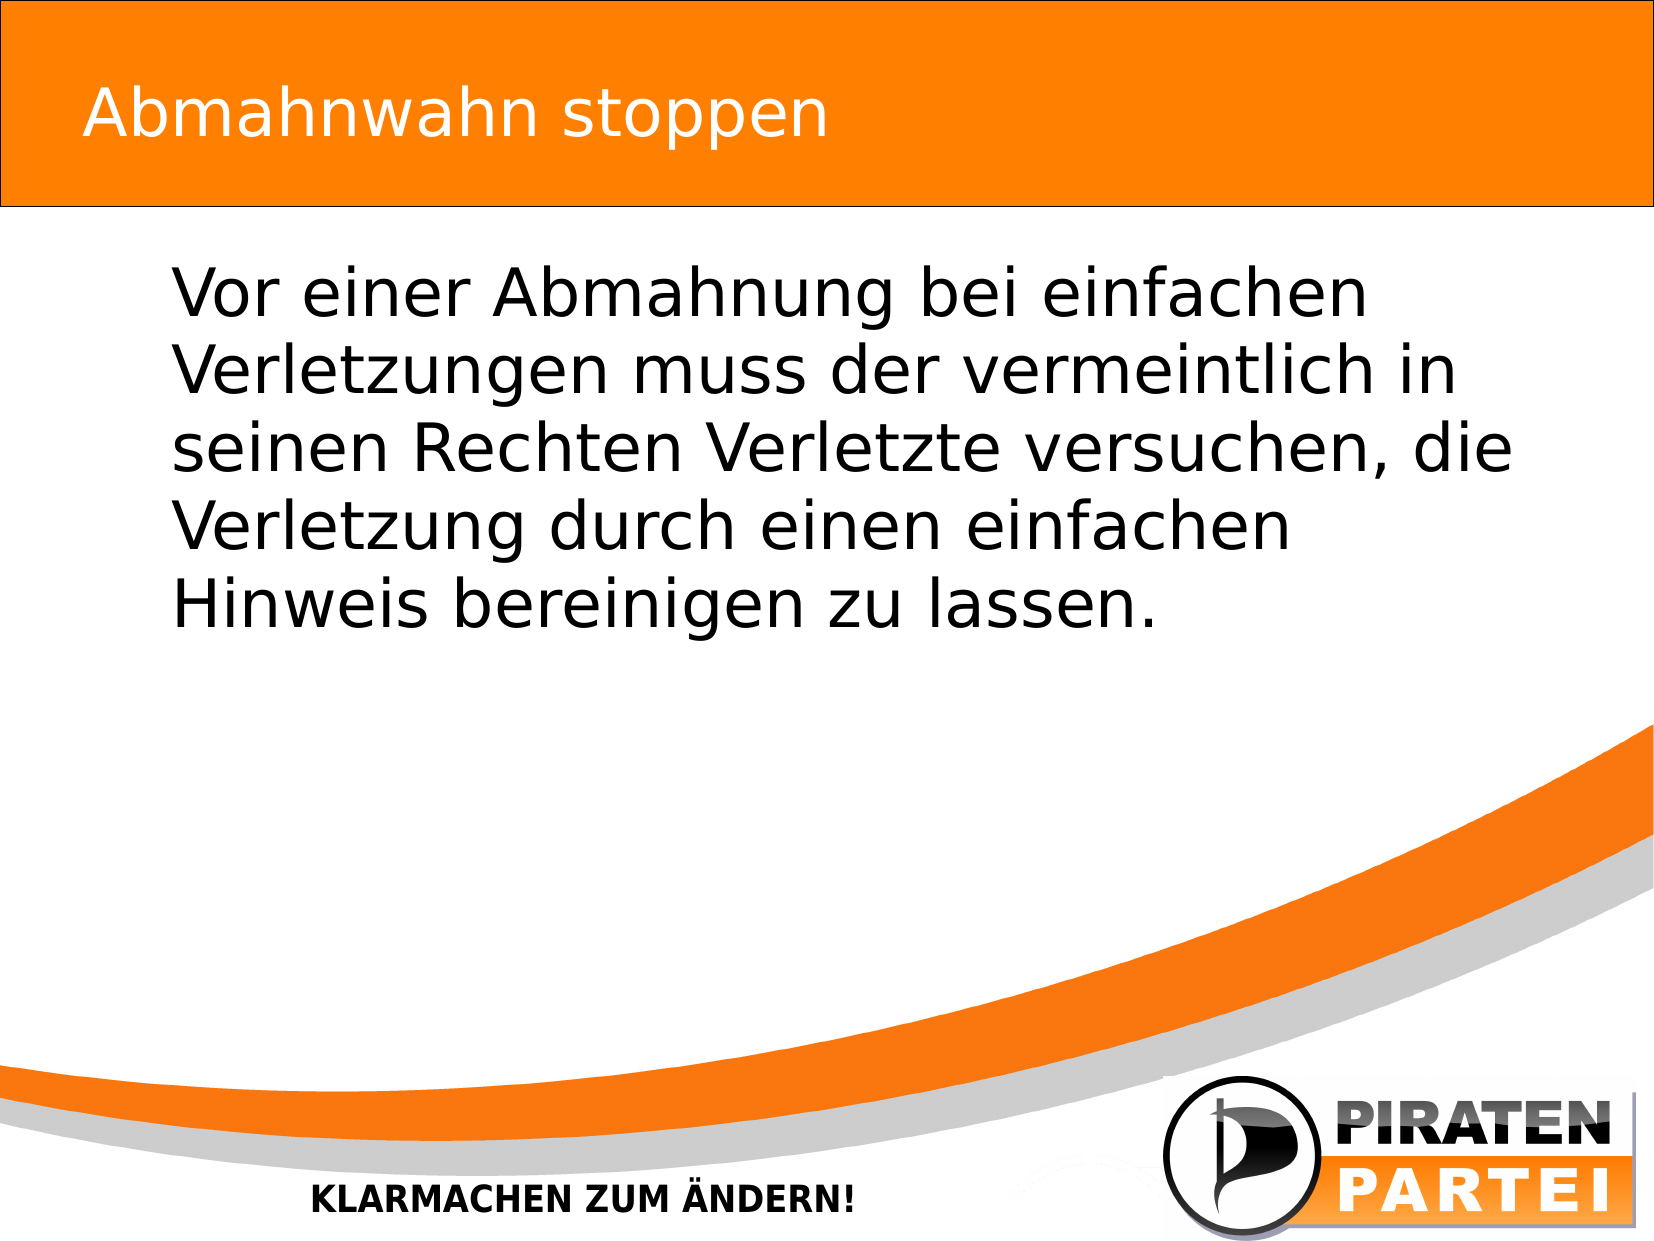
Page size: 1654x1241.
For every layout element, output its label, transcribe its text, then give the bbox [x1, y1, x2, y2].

picture [0, 699, 1654, 1241]
picture [392, 1190, 399, 1197]
list Vor einer Abmahnung bei einfachen Verletzungen muss der vermeintlich in seinen Rechten Verletzte versuchen, die Verletzung durch einen einfachen Hinweis bereinigen zu lassen. [82, 236, 1571, 1055]
picture [796, 1190, 803, 1197]
picture [745, 1190, 756, 1199]
title Abmahnwahn stoppen [82, 56, 1571, 170]
